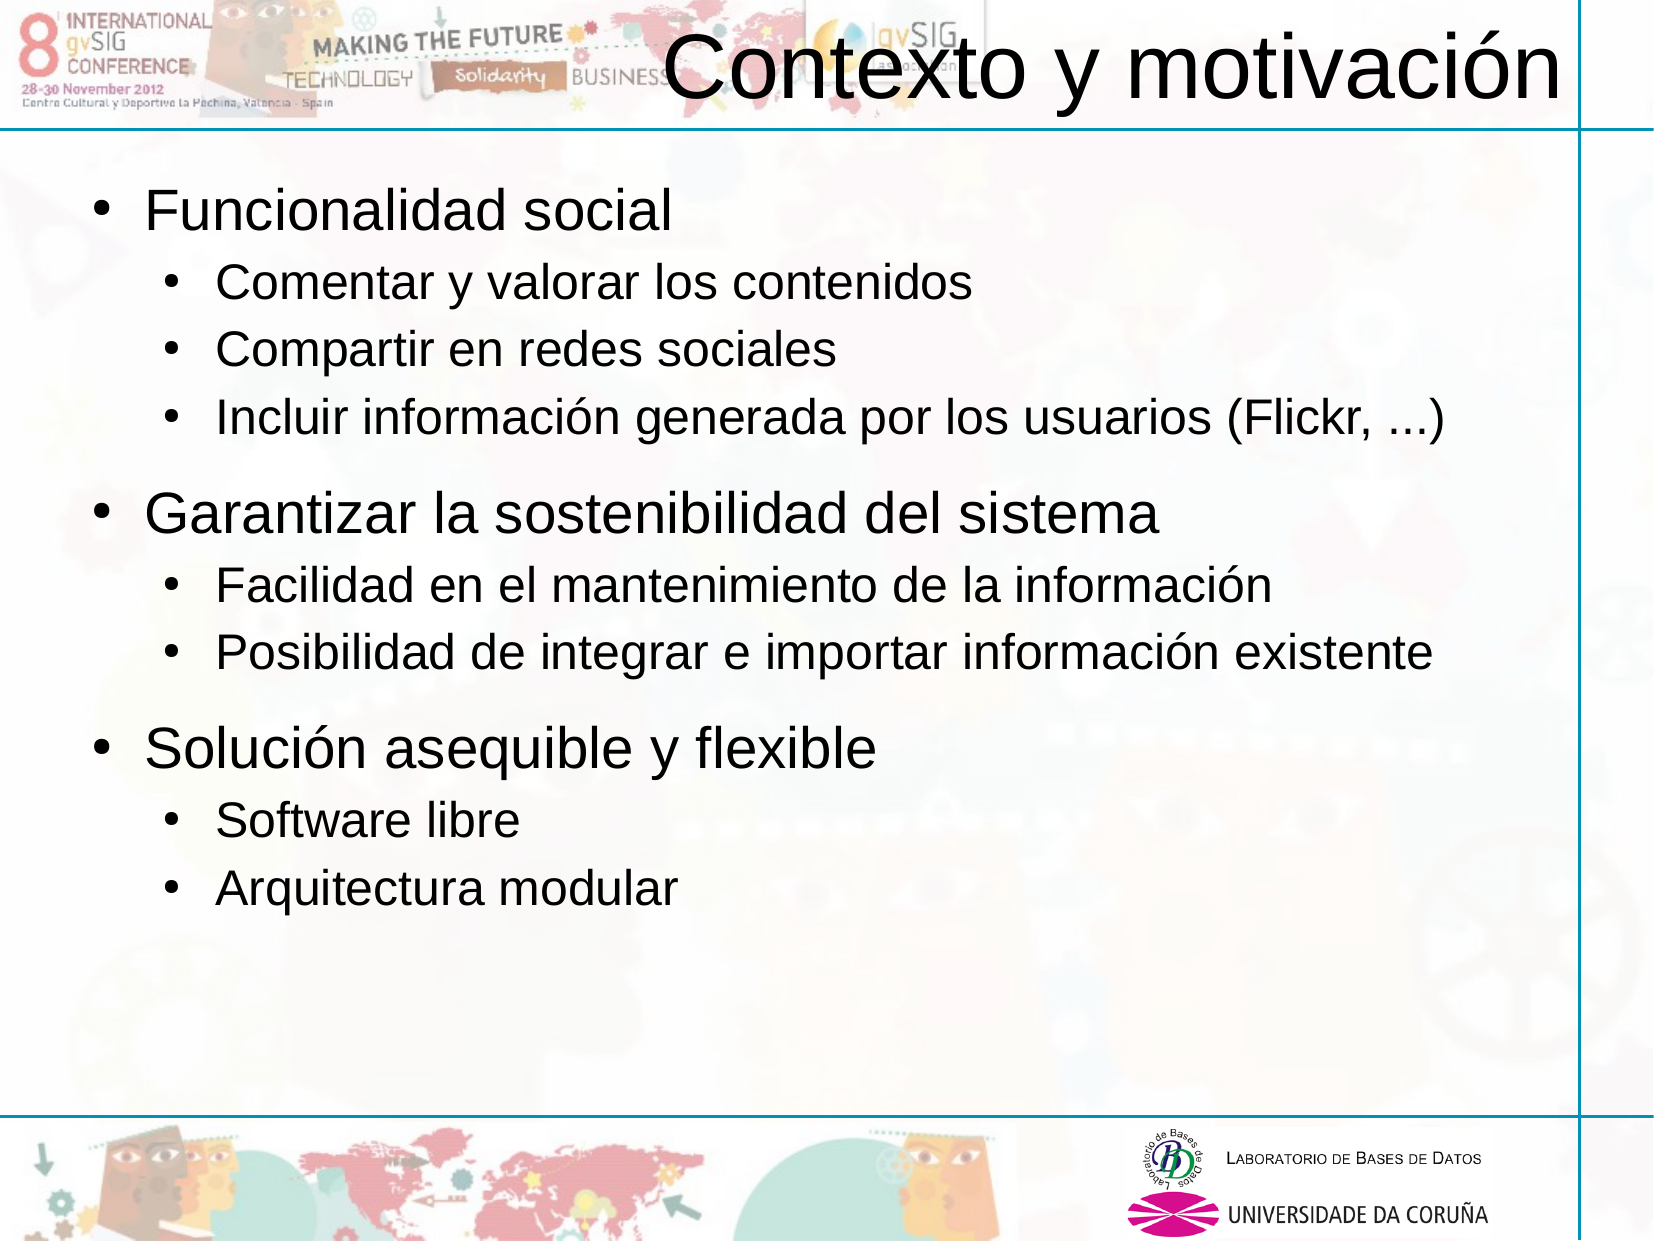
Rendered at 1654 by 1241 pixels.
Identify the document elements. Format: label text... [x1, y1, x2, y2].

picture [1126, 1127, 1492, 1238]
list Funcionalidad social Comentar y valorar los contenidos Compartir en redes sociales Incluir información generada por los usuarios (Flickr, ...) Garantizar la sostenibilidad del sistema Facilidad en el mantenimiento de la información Posibilidad de integrar e importar información existente Solución asequible y flexible Software libre Arquitectura modular [73, 177, 1571, 1078]
title Contexto y motivación [76, 14, 1565, 119]
